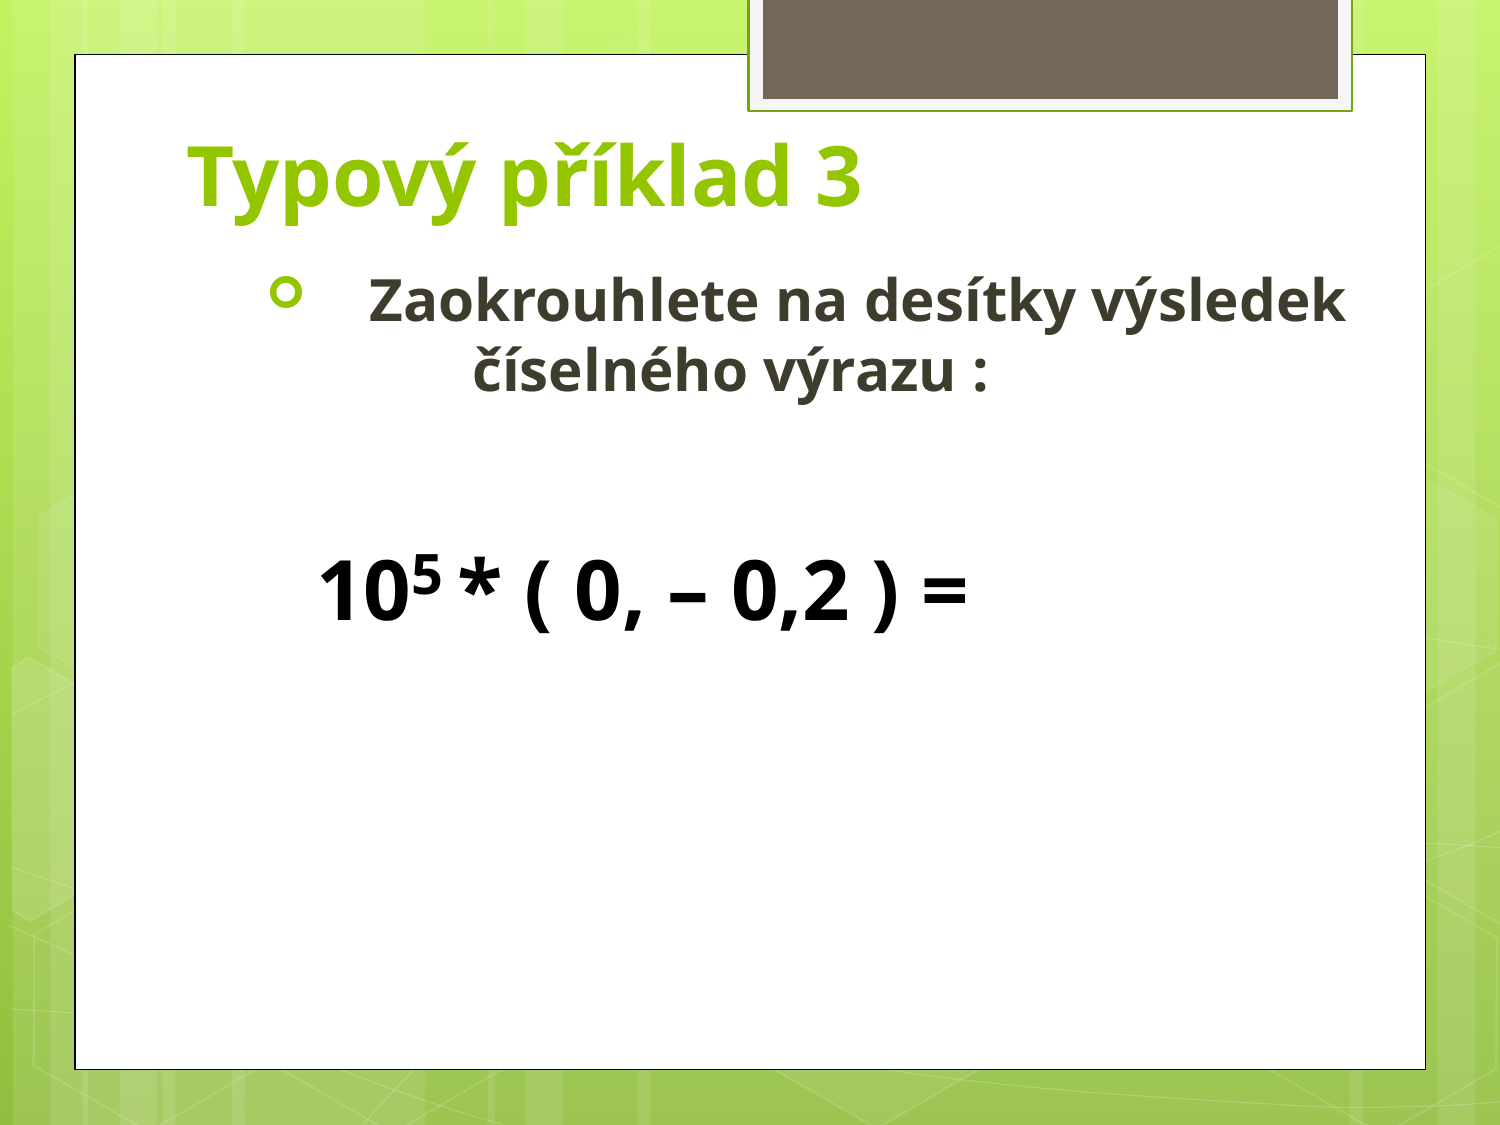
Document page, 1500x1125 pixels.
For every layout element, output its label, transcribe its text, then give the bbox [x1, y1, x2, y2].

text_box 105 * ( 0, – 0,2 ) = [301, 529, 1006, 644]
title Typový příklad 3 [171, 42, 1415, 231]
list Zaokrouhlete na desítky výsledek číselného výrazu : [76, 255, 1427, 450]
